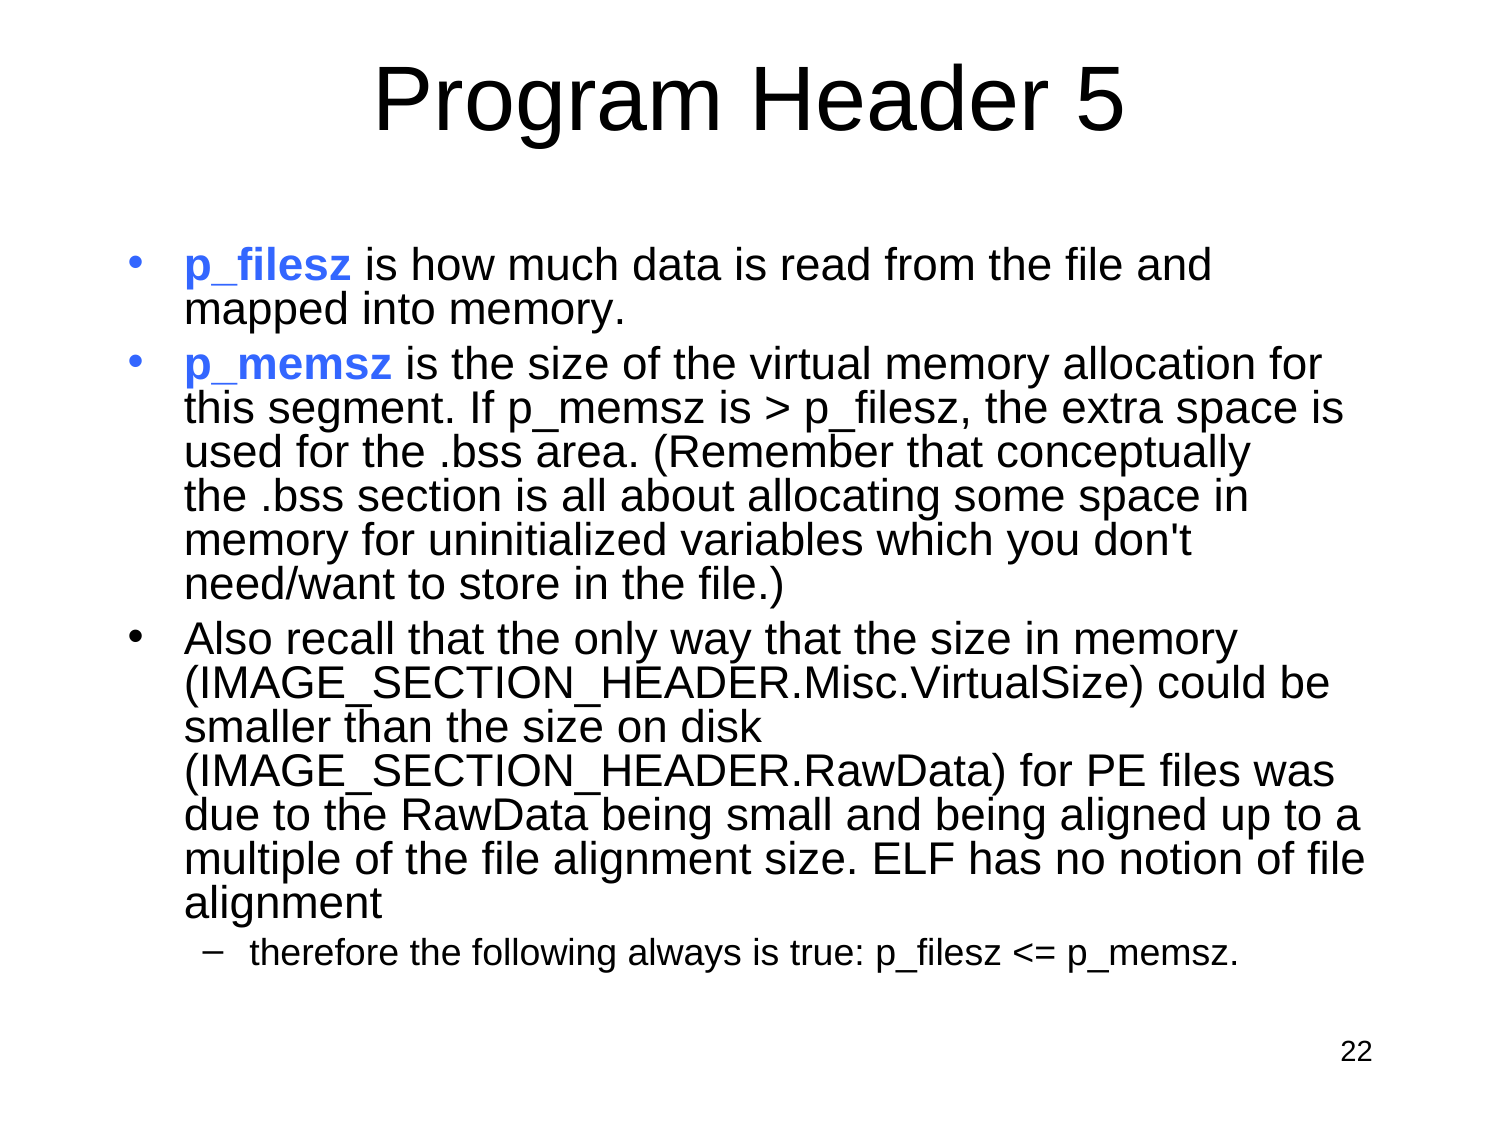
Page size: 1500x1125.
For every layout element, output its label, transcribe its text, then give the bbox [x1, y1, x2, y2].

text_box <number> [1074, 1025, 1388, 1101]
list p_filesz is how much data is read from the file and mapped into memory. p_memsz is the size of the virtual memory allocation for this segment. If p_memsz is > p_filesz, the extra space is used for the .bss area. (Remember that conceptually the .bss section is all about allocating some space in memory for uninitialized variables which you don't need/want to store in the file.) Also recall that the only way that the size in memory (IMAGE_SECTION_HEADER.Misc.VirtualSize) could be smaller than the size on disk (IMAGE_SECTION_HEADER.RawData) for PE files was due to the RawData being small and being aligned up to a multiple of the file alignment size. ELF has no notion of file alignment therefore the following always is true: p_filesz <= p_memsz. [112, 237, 1388, 1051]
title Program Header 5 [0, 0, 1500, 188]
